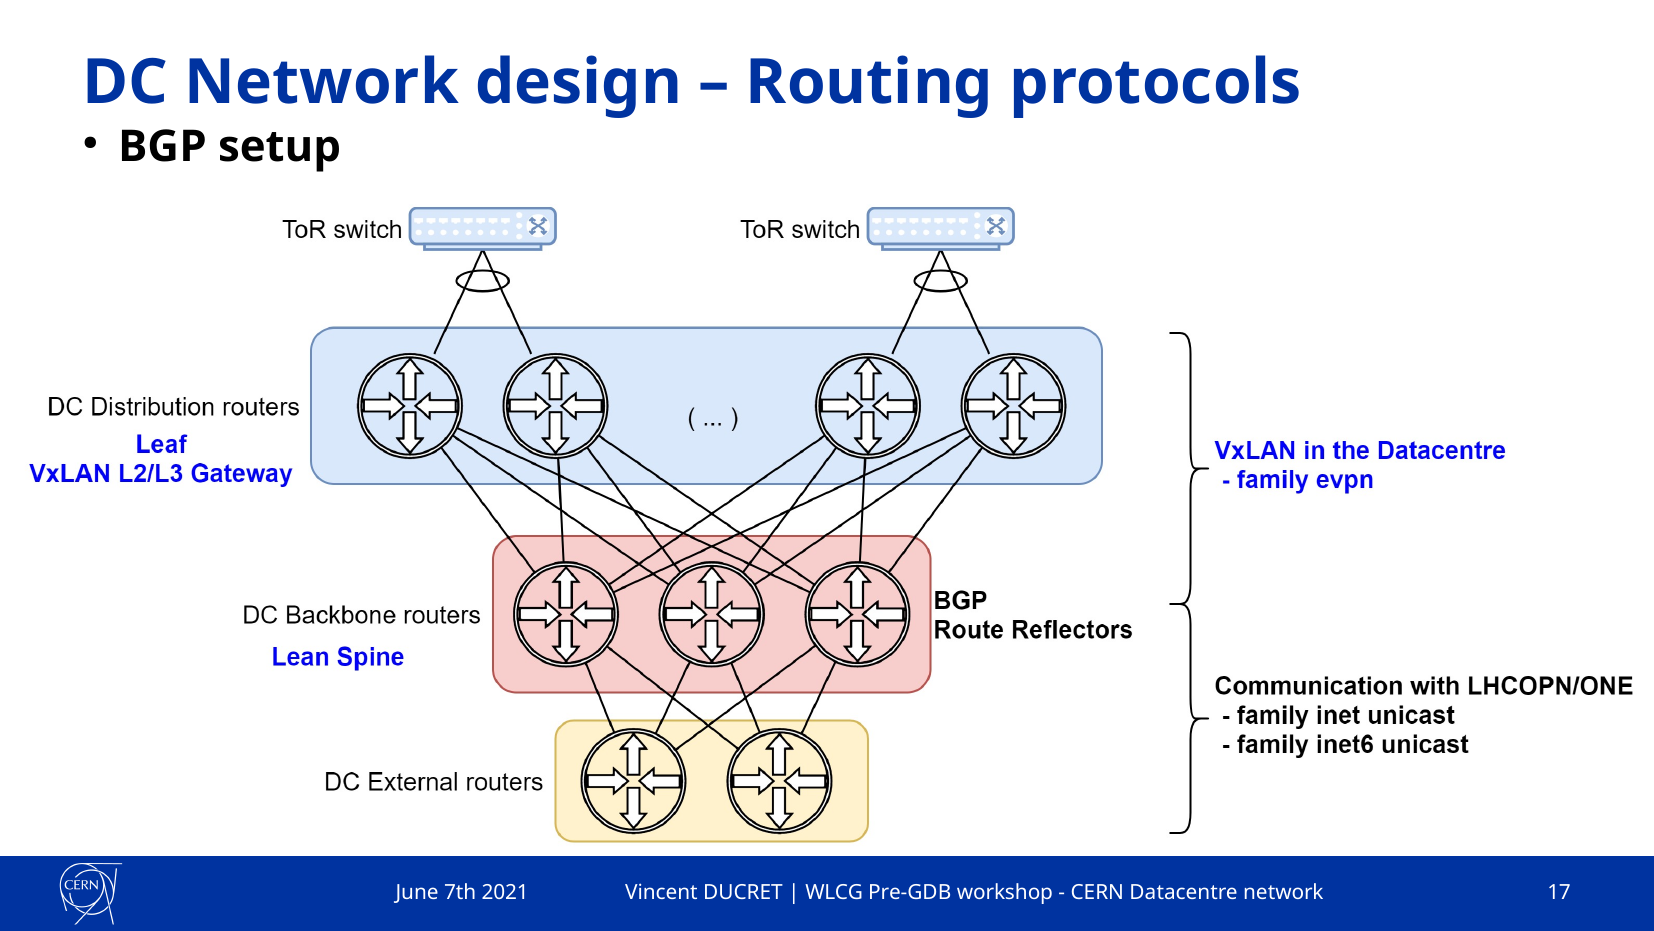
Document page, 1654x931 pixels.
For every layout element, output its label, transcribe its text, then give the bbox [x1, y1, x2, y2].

picture [56, 859, 127, 928]
picture [0, 204, 1654, 847]
list BGP setup [82, 114, 1605, 204]
title DC Network design – Routing protocols [82, 37, 1571, 114]
